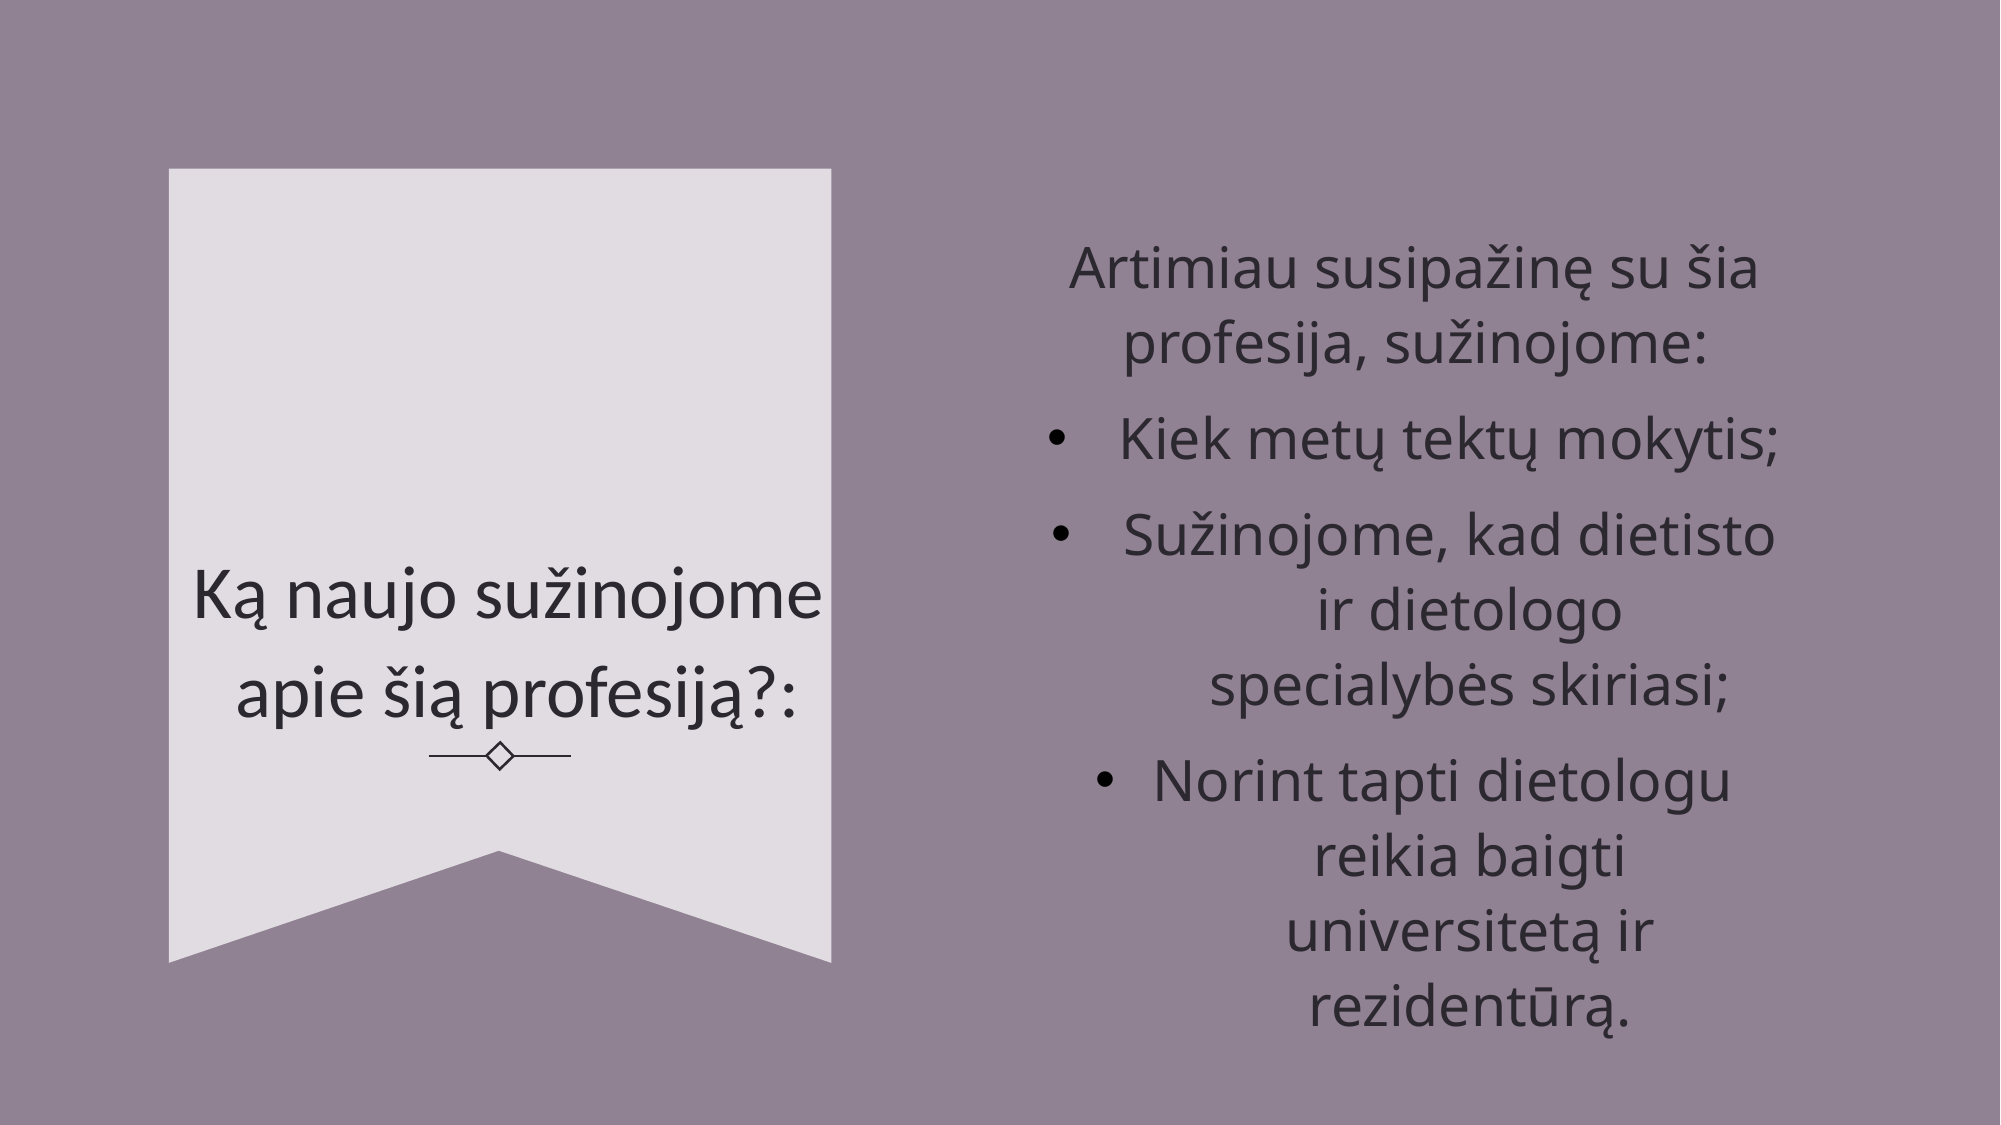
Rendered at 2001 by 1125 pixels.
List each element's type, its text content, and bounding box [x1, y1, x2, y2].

title Ką naujo sužinojome apie šią profesiją?: [169, 311, 866, 957]
list Artimiau susipažinę su šia profesija, sužinojome: Kiek metų tektų mokytis; Sužinojome, kad dietisto ir dietologo specialybės skiriasi; Norint tapti dietologu reikia baigti universitetą ir rezidentūrą. [1026, 187, 1804, 1076]
text_box [0, 0, 2000, 1125]
